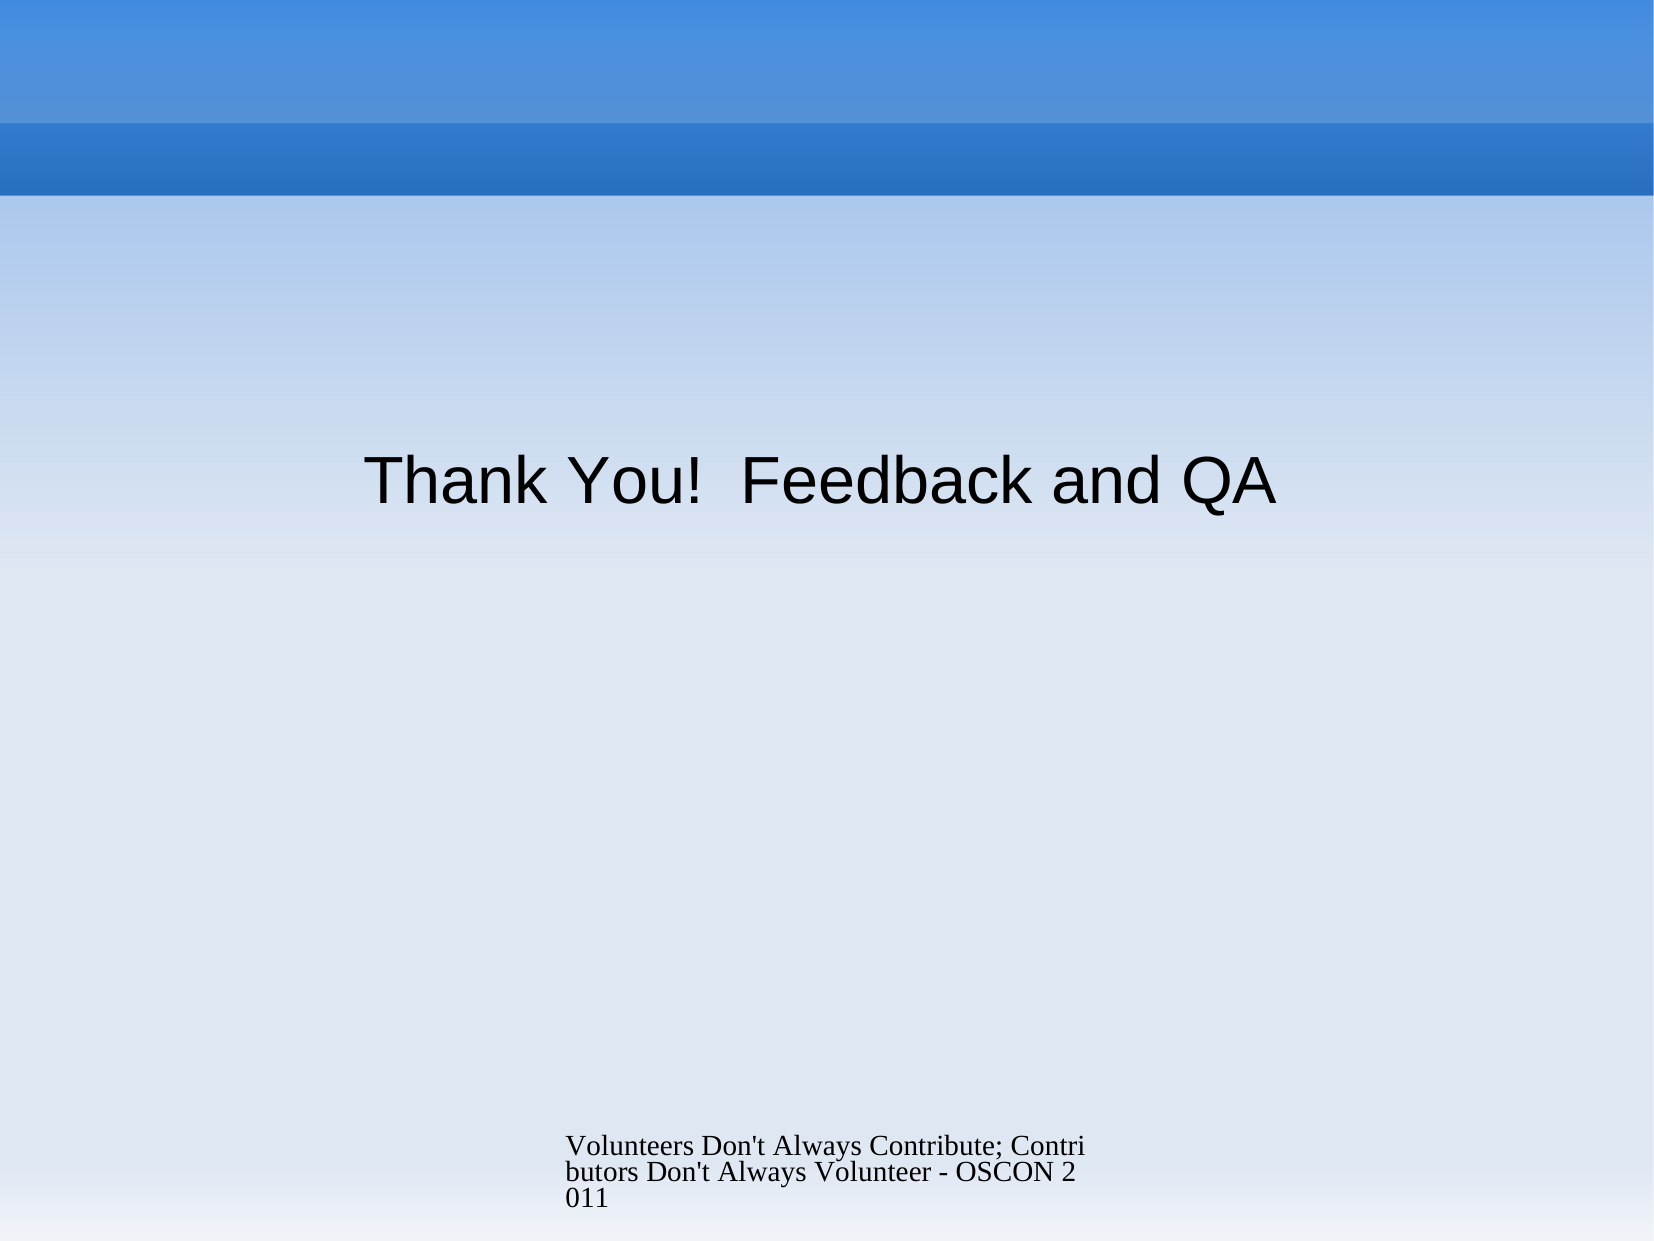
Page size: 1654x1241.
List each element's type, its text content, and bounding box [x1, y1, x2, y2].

subtitle Thank You! Feedback and QA [76, 0, 1565, 1109]
picture [0, 0, 1654, 1241]
